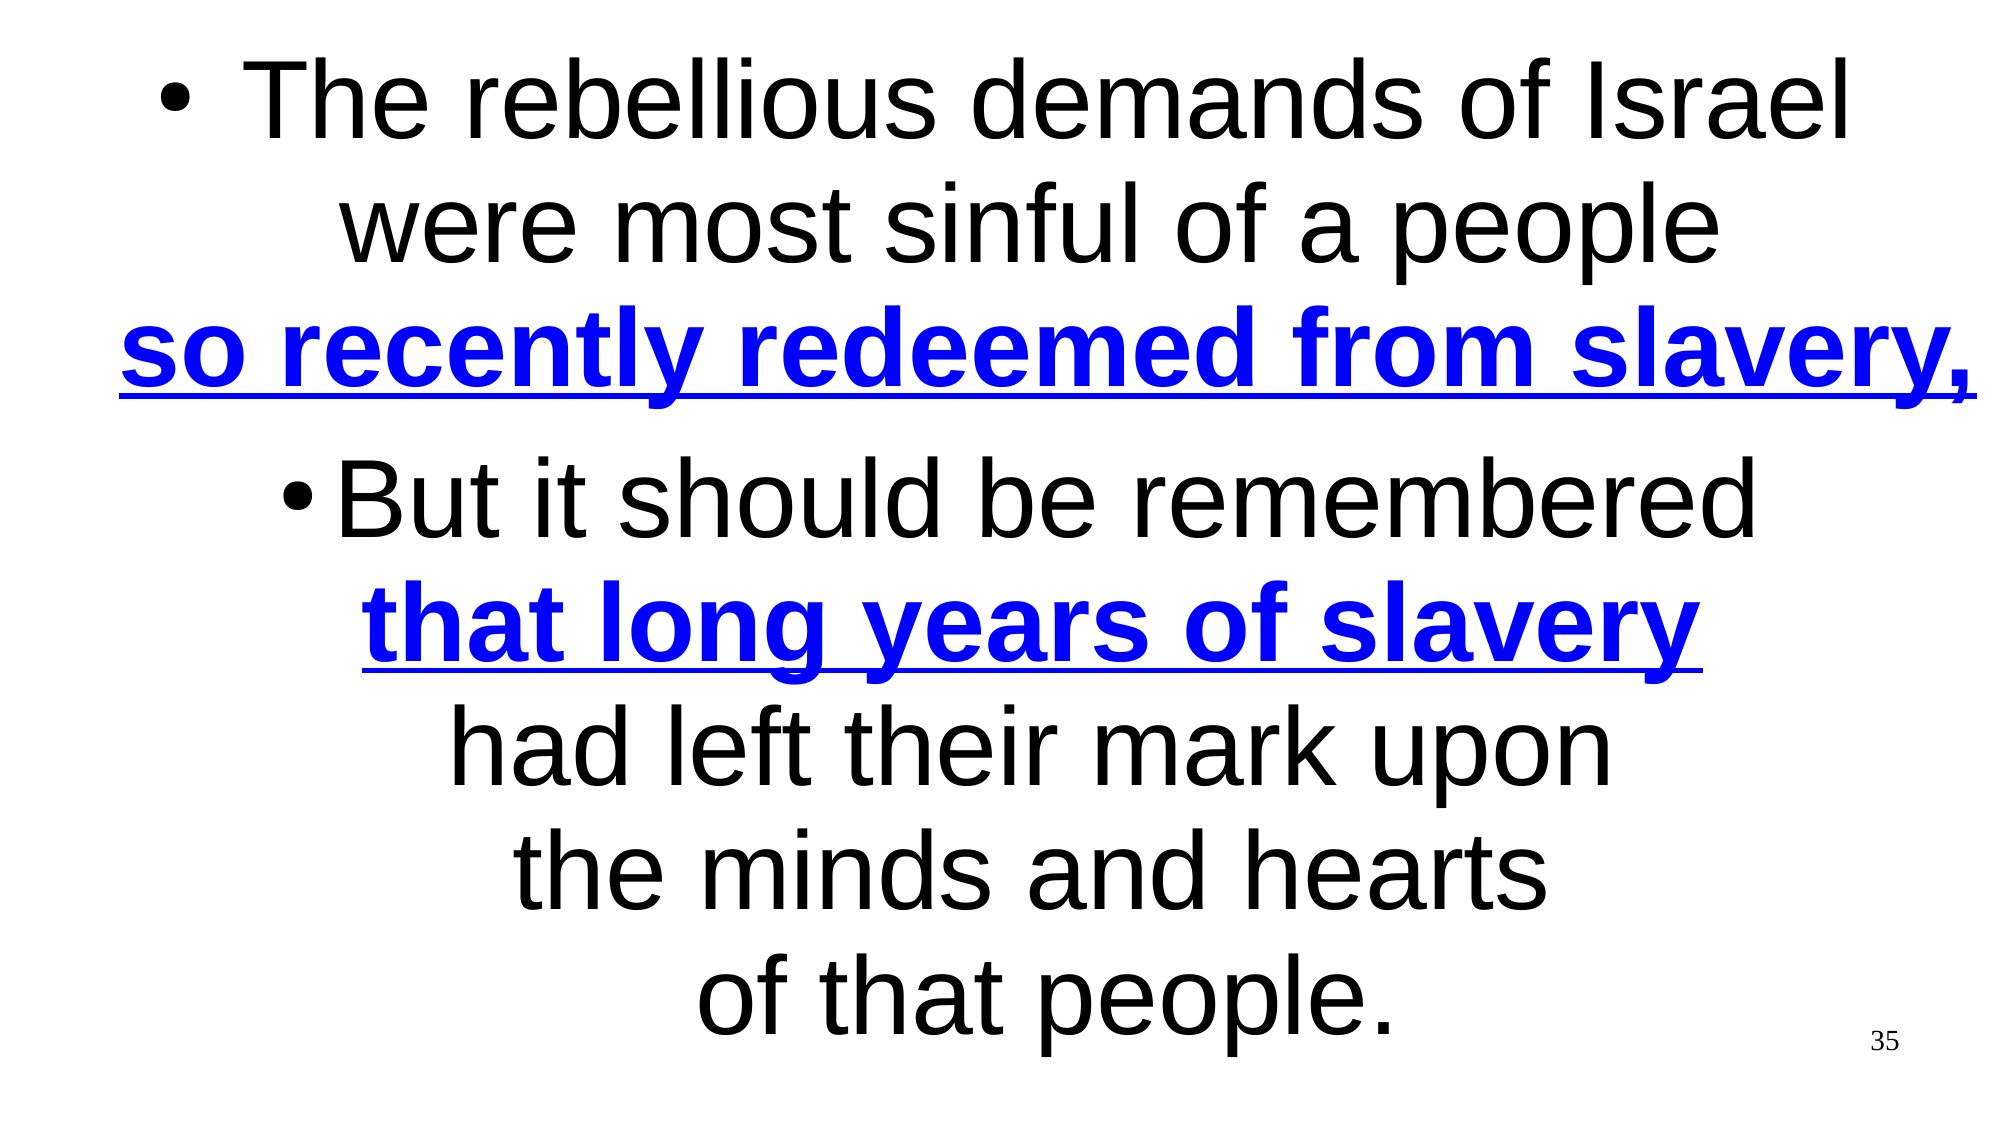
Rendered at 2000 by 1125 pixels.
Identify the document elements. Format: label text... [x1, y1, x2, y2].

list The rebellious demands of Israel were most sinful of a people so recently redeemed from slavery, But it should be remembered that long years of slavery had left their mark upon the minds and hearts of that people. [37, 37, 1988, 1088]
